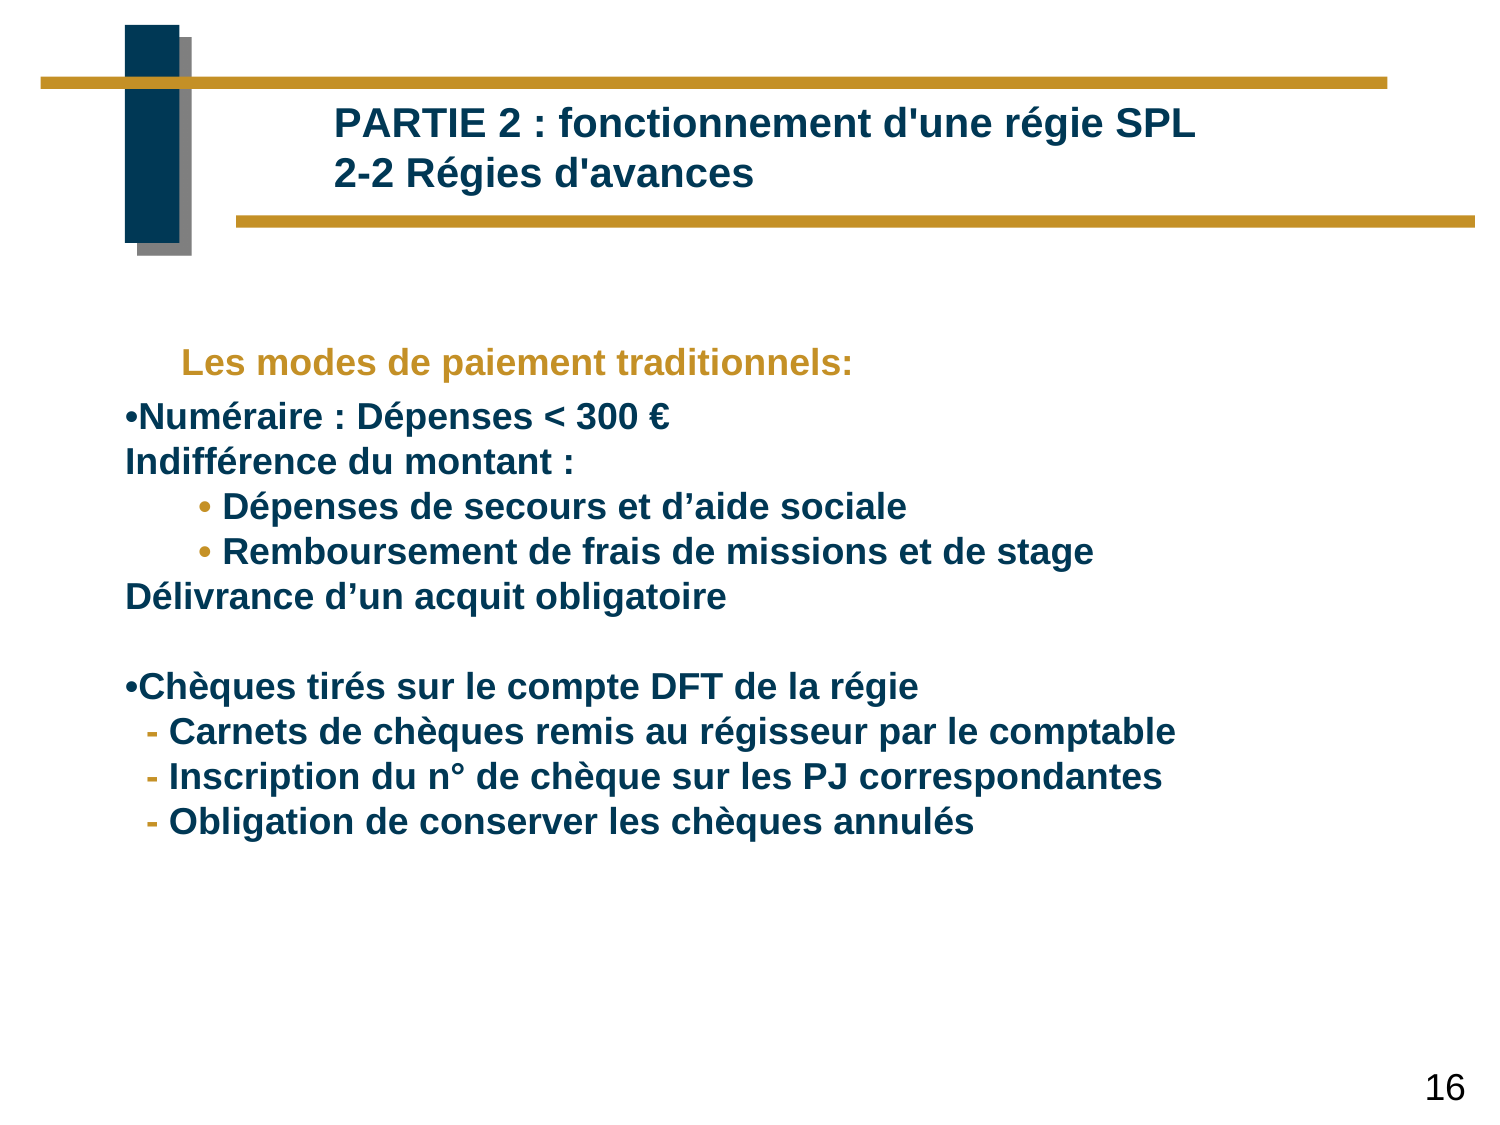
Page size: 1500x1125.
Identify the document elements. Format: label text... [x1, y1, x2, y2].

text_box [236, 215, 318, 228]
text_box PARTIE 2 : fonctionnement d'une régie SPL 2-2 Régies d'avances [318, 179, 1316, 249]
title [121, 68, 1438, 179]
text_box [40, 76, 121, 89]
list Les modes de paiement traditionnels: •Numéraire : Dépenses < 300 € Indifférence du montant : • Dépenses de secours et d’aide sociale • Remboursement de frais de missions et de stage Délivrance d’un acquit obligatoire •Chèques tirés sur le compte DFT de la régie - Carnets de chèques remis au régisseur par le comptable - Inscription du n° de chèque sur les PJ correspondantes - Obligation de conserver les chèques annulés [125, 337, 1382, 1052]
list 16 [1252, 1062, 1489, 1125]
text_box [1316, 215, 1475, 228]
text_box [124, 24, 180, 68]
text_box [124, 179, 180, 243]
